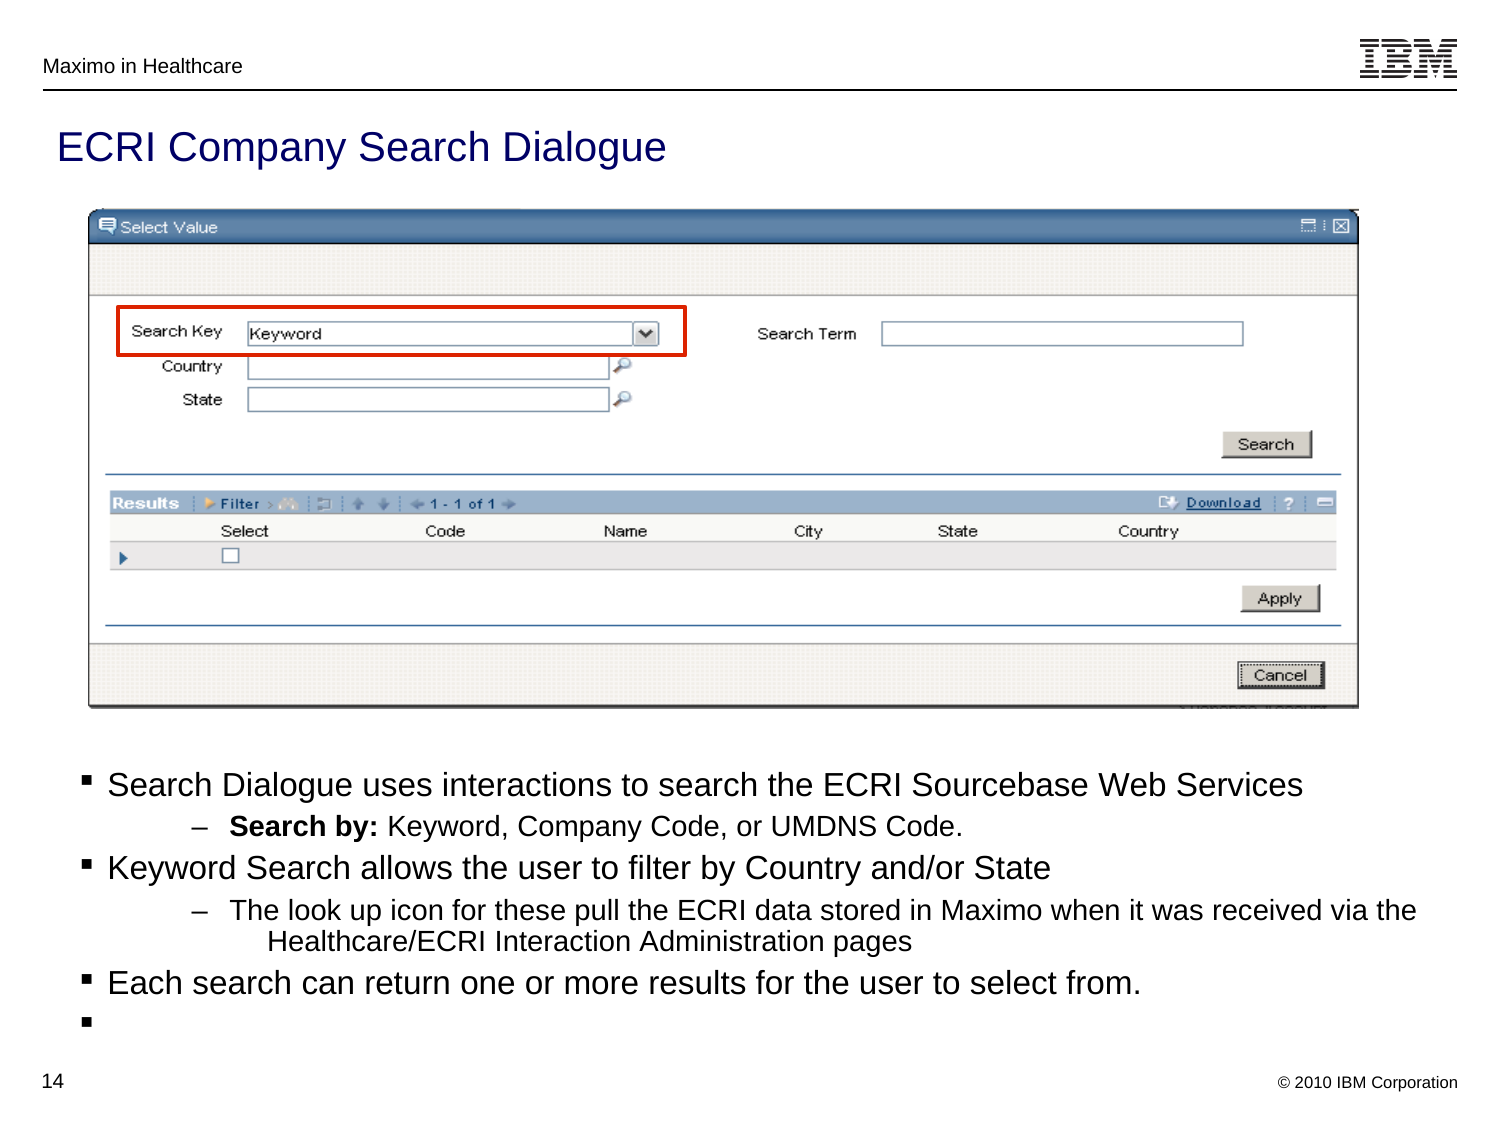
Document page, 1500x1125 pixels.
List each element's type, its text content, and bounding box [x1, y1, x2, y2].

picture [1360, 39, 1457, 78]
title ECRI Company Search Dialogue [41, 100, 1480, 191]
picture [88, 208, 1359, 709]
list Search Dialogue uses interactions to search the ECRI Sourcebase Web Services Search by: Keyword, Company Code, or UMDNS Code. Keyword Search allows the user to filter by Country and/or State The look up icon for these pull the ECRI data stored in Maximo when it was received via the Healthcare/ECRI Interaction Administration pages Each search can return one or more results for the user to select from. [79, 767, 1500, 1053]
